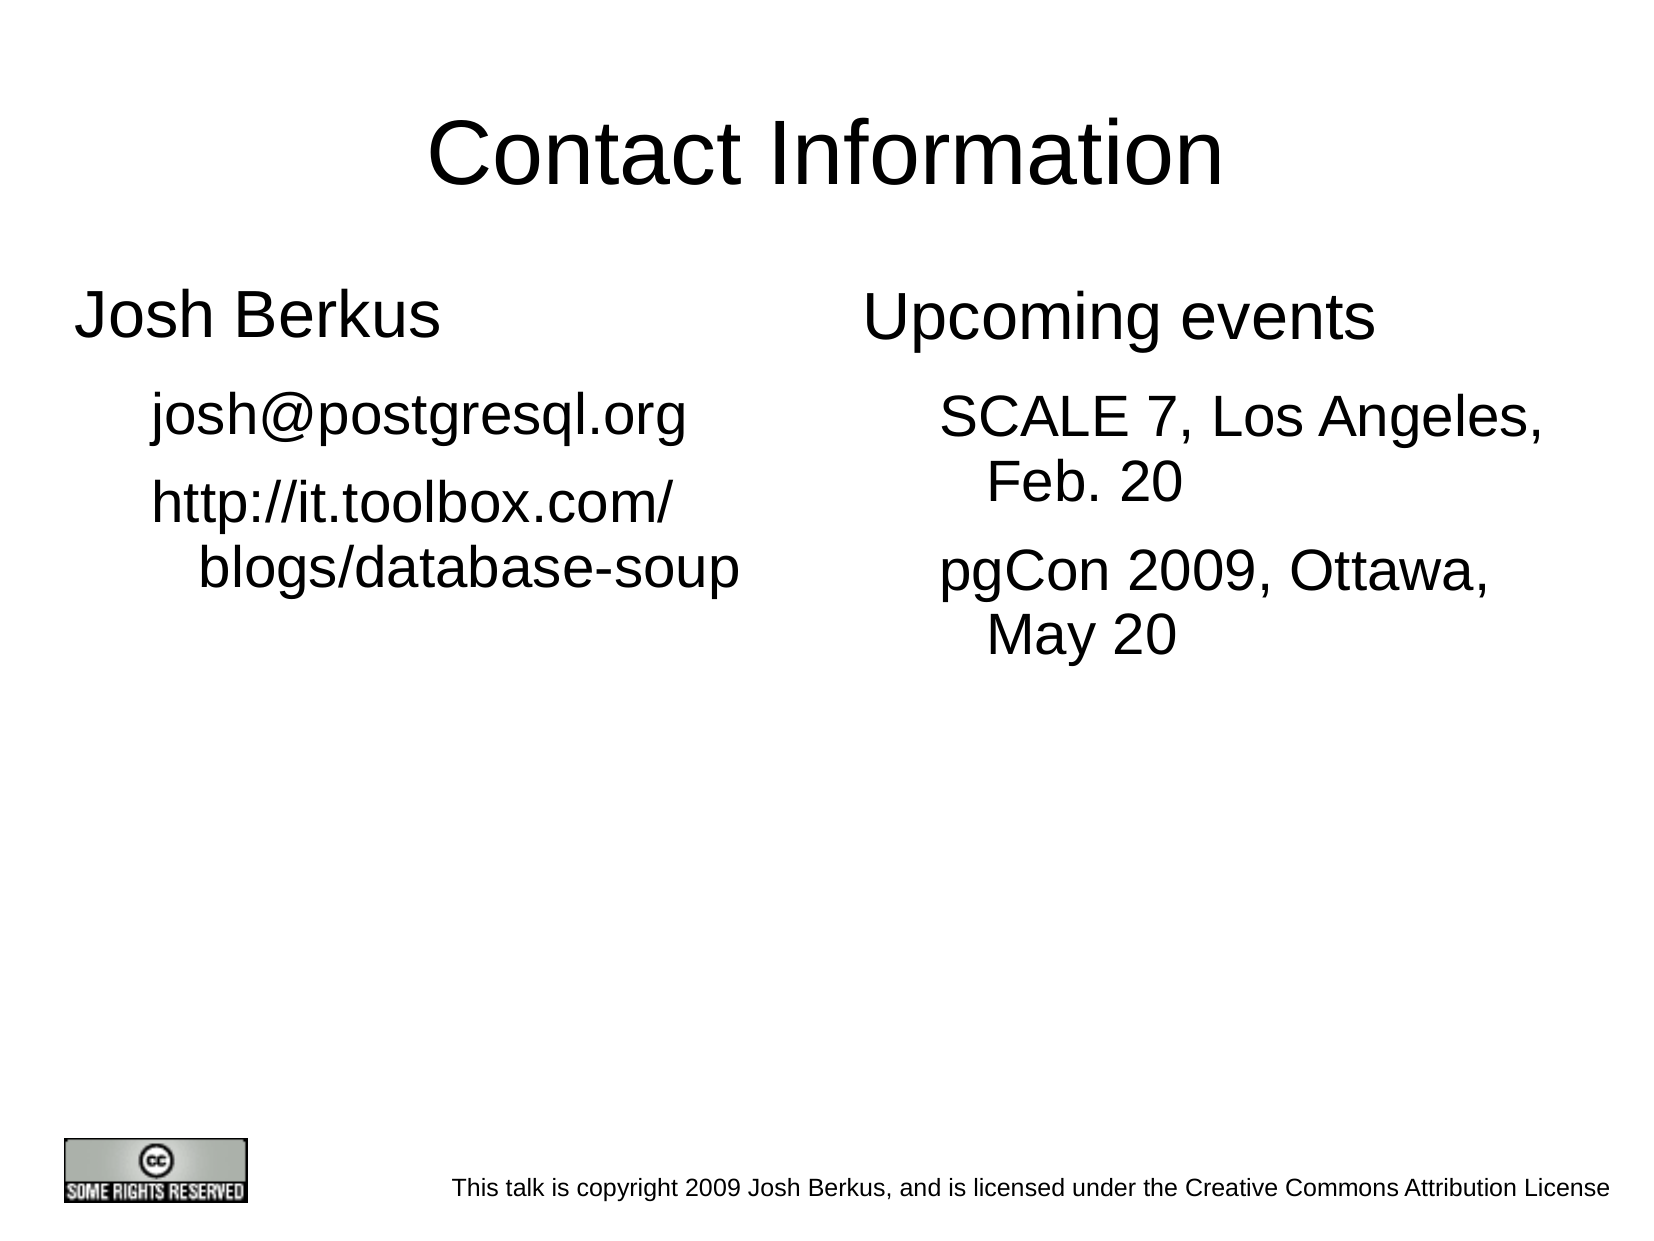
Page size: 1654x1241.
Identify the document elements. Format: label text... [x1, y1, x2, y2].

title Contact Information [82, 49, 1571, 257]
text_box This talk is copyright 2009 Josh Berkus, and is licensed under the Creative Commons Attribution License [436, 1166, 1630, 1210]
list Upcoming events SCALE 7, Los Angeles, Feb. 20 pgCon 2009, Ottawa, May 20 [844, 279, 1571, 1095]
list Josh Berkus josh@postgresql.org http://it.toolbox.com/ blogs/database-soup [56, 277, 923, 1109]
picture [64, 1138, 248, 1203]
